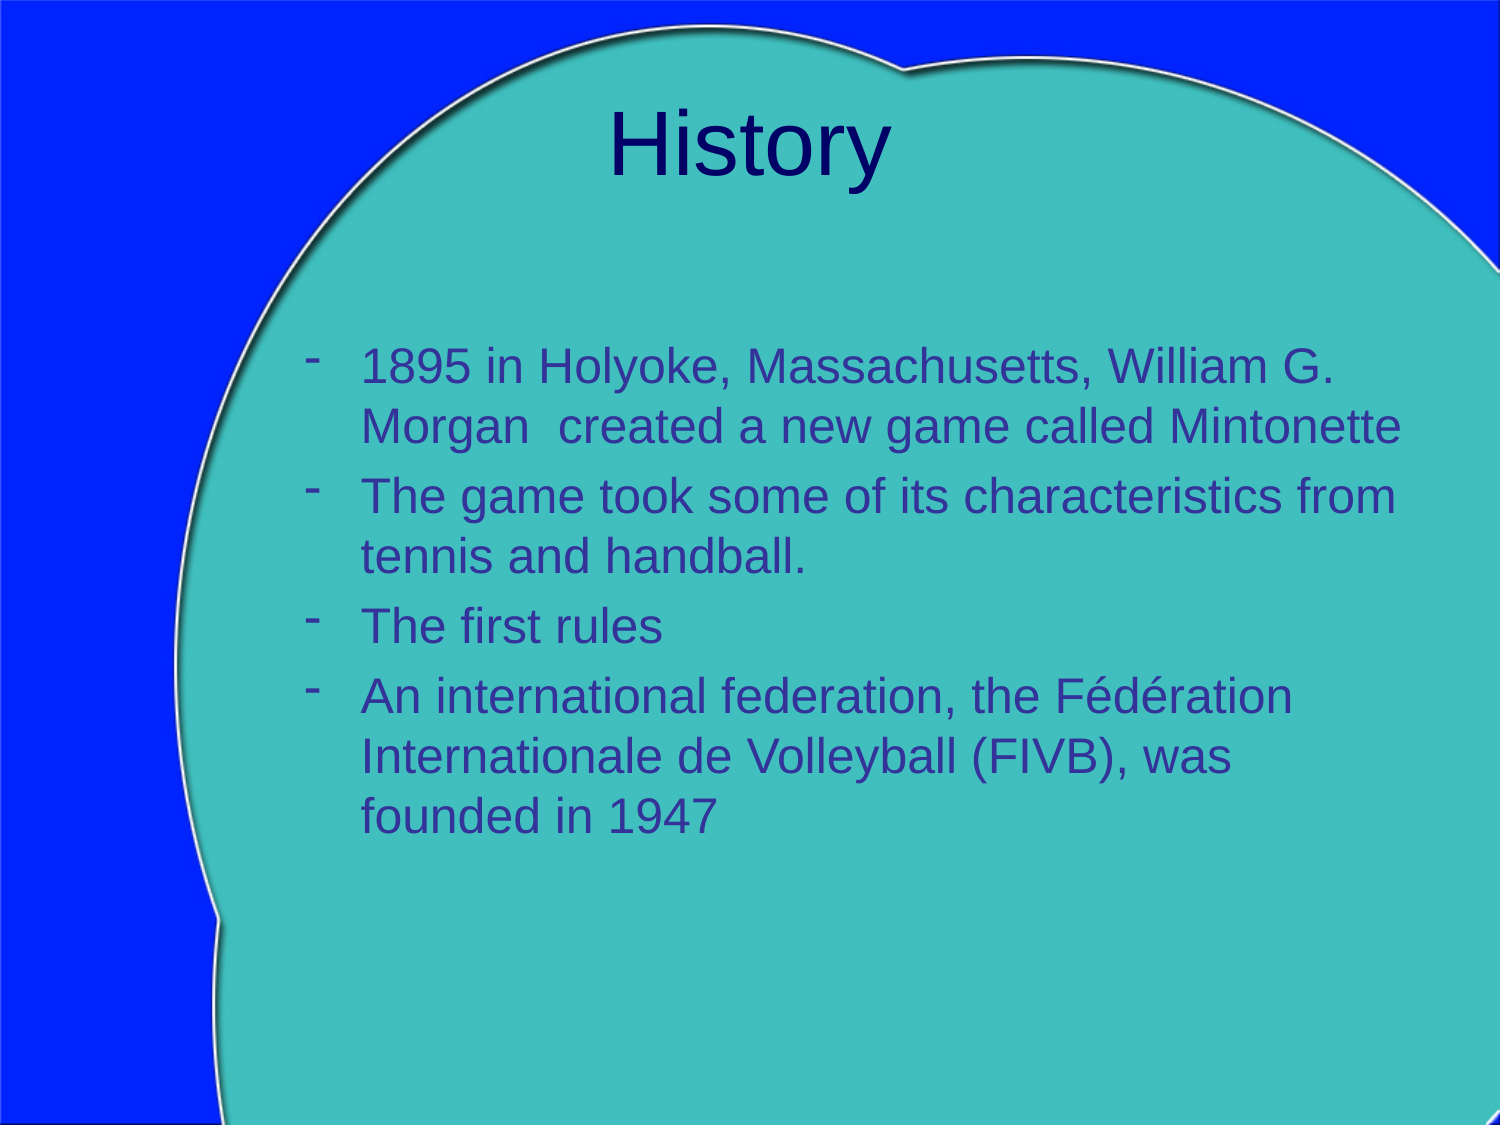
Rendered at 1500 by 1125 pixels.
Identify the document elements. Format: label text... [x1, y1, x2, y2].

picture [0, 0, 1500, 1125]
title History [75, 45, 1425, 233]
list 1895 in Holyoke, Massachusetts, William G. Morgan created a new game called Mintonette The game took some of its characteristics from tennis and handball. The first rules An international federation, the Fédération Internationale de Volleyball (FIVB), was founded in 1947 [289, 326, 1437, 1069]
